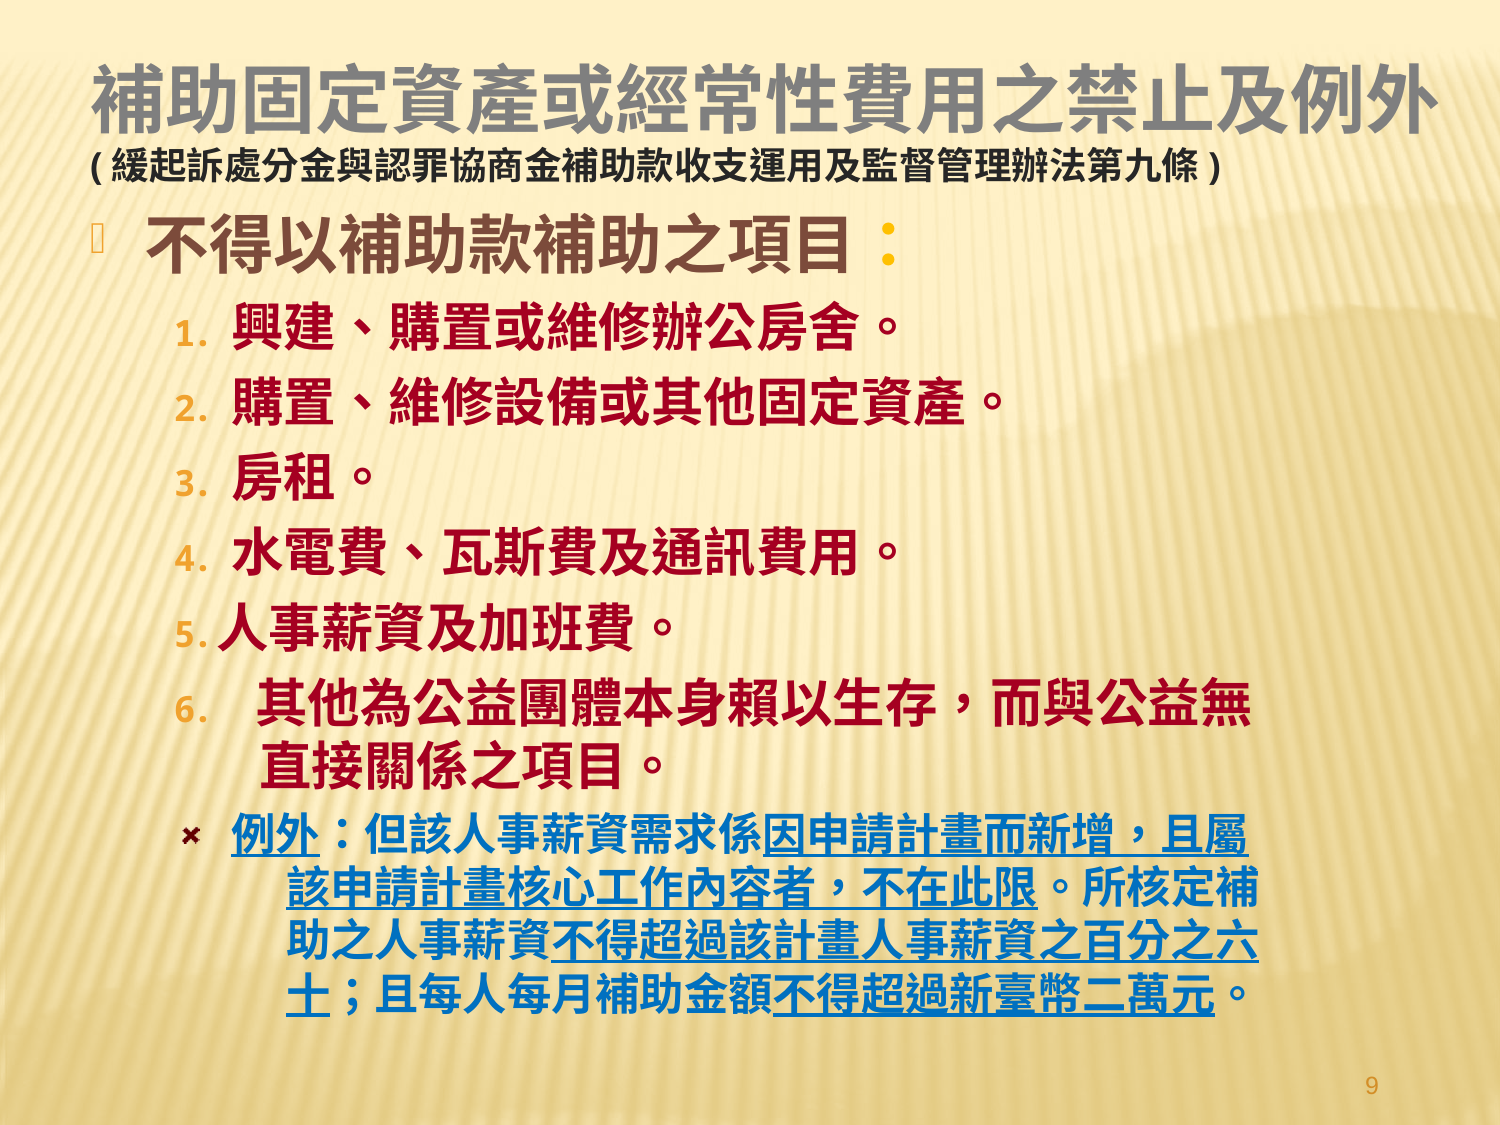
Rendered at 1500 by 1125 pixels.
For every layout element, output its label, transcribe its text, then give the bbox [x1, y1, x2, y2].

title 補助固定資產或經常性費用之禁止及例外(緩起訴處分金與認罪協商金補助款收支運用及監督管理辦法第九條) [75, 45, 1459, 161]
text_box 9 [1350, 1061, 1475, 1103]
list 不得以補助款補助之項目： 興建、購置或維修辦公房舍。 購置、維修設備或其他固定資產。 房租。 水電費、瓦斯費及通訊費用。 人事薪資及加班費。 其他為公益團體本身賴以生存，而與公益無直接關係之項目。 例外：但該人事薪資需求係因申請計畫而新增，且屬該申請計畫核心工作內容者，不在此限。所核定補助之人事薪資不得超過該計畫人事薪資之百分之六十；且每人每月補助金額不得超過新臺幣二萬元。 [75, 196, 1300, 1062]
